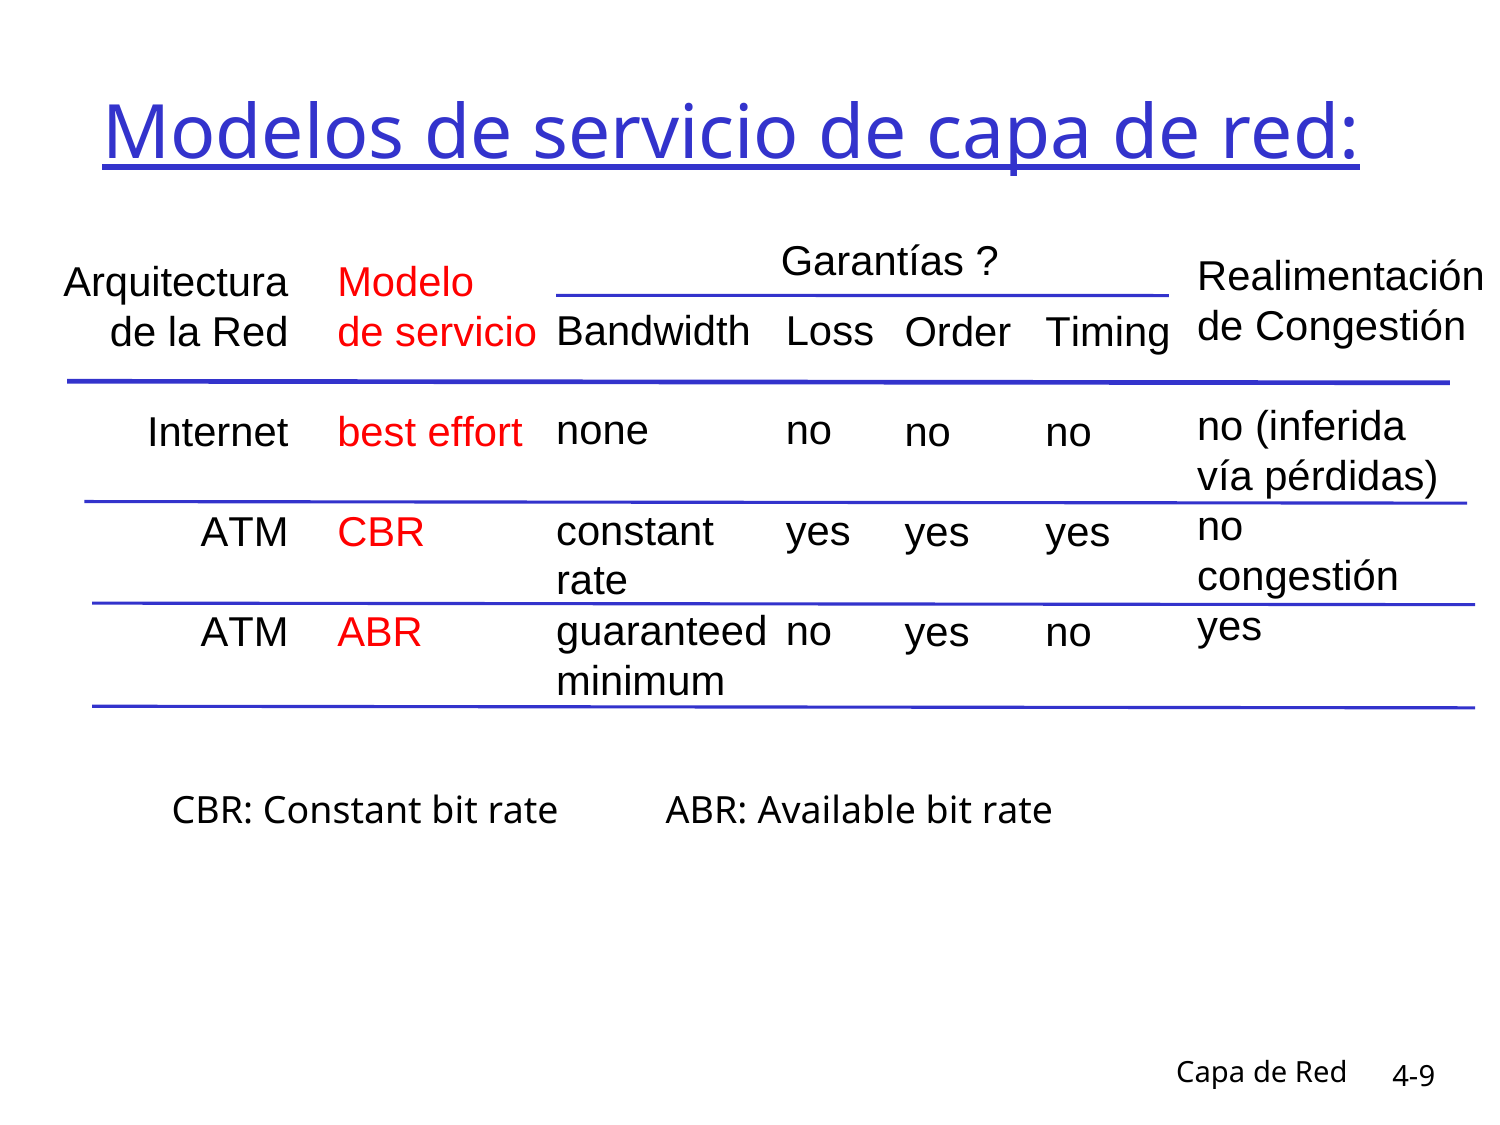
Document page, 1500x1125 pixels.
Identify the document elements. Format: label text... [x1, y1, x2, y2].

text_box Garantías ? [766, 225, 1015, 292]
text_box Modelo de servicio best effort CBR ABR [322, 247, 553, 379]
text_box Loss no yes no [770, 297, 889, 662]
text_box Modelo de servicio best effort CBR ABR [322, 605, 541, 663]
text_box Order no yes yes [889, 298, 1027, 663]
text_box Bandwidth none constant rate guaranteed minimum [541, 295, 770, 379]
text_box Modelo de servicio best effort CBR ABR [322, 384, 541, 500]
text_box Arquitectura de la Red Internet ATM ATM [48, 247, 304, 663]
title Modelos de servicio de capa de red: [87, 37, 1417, 225]
text_box Bandwidth none constant rate guaranteed minimum [541, 504, 770, 602]
text_box Modelo de servicio best effort CBR ABR [322, 504, 541, 602]
text_box Realimentación de Congestión no (inferida vía pérdidas) no congestión yes [1182, 241, 1500, 657]
text_box Bandwidth none constant rate guaranteed minimum [541, 385, 770, 500]
text_box Timing no yes no [1030, 297, 1186, 663]
text_box Bandwidth none constant rate guaranteed minimum [541, 606, 795, 705]
text_box CBR: Constant bit rate ABR: Available bit rate [156, 783, 1127, 840]
